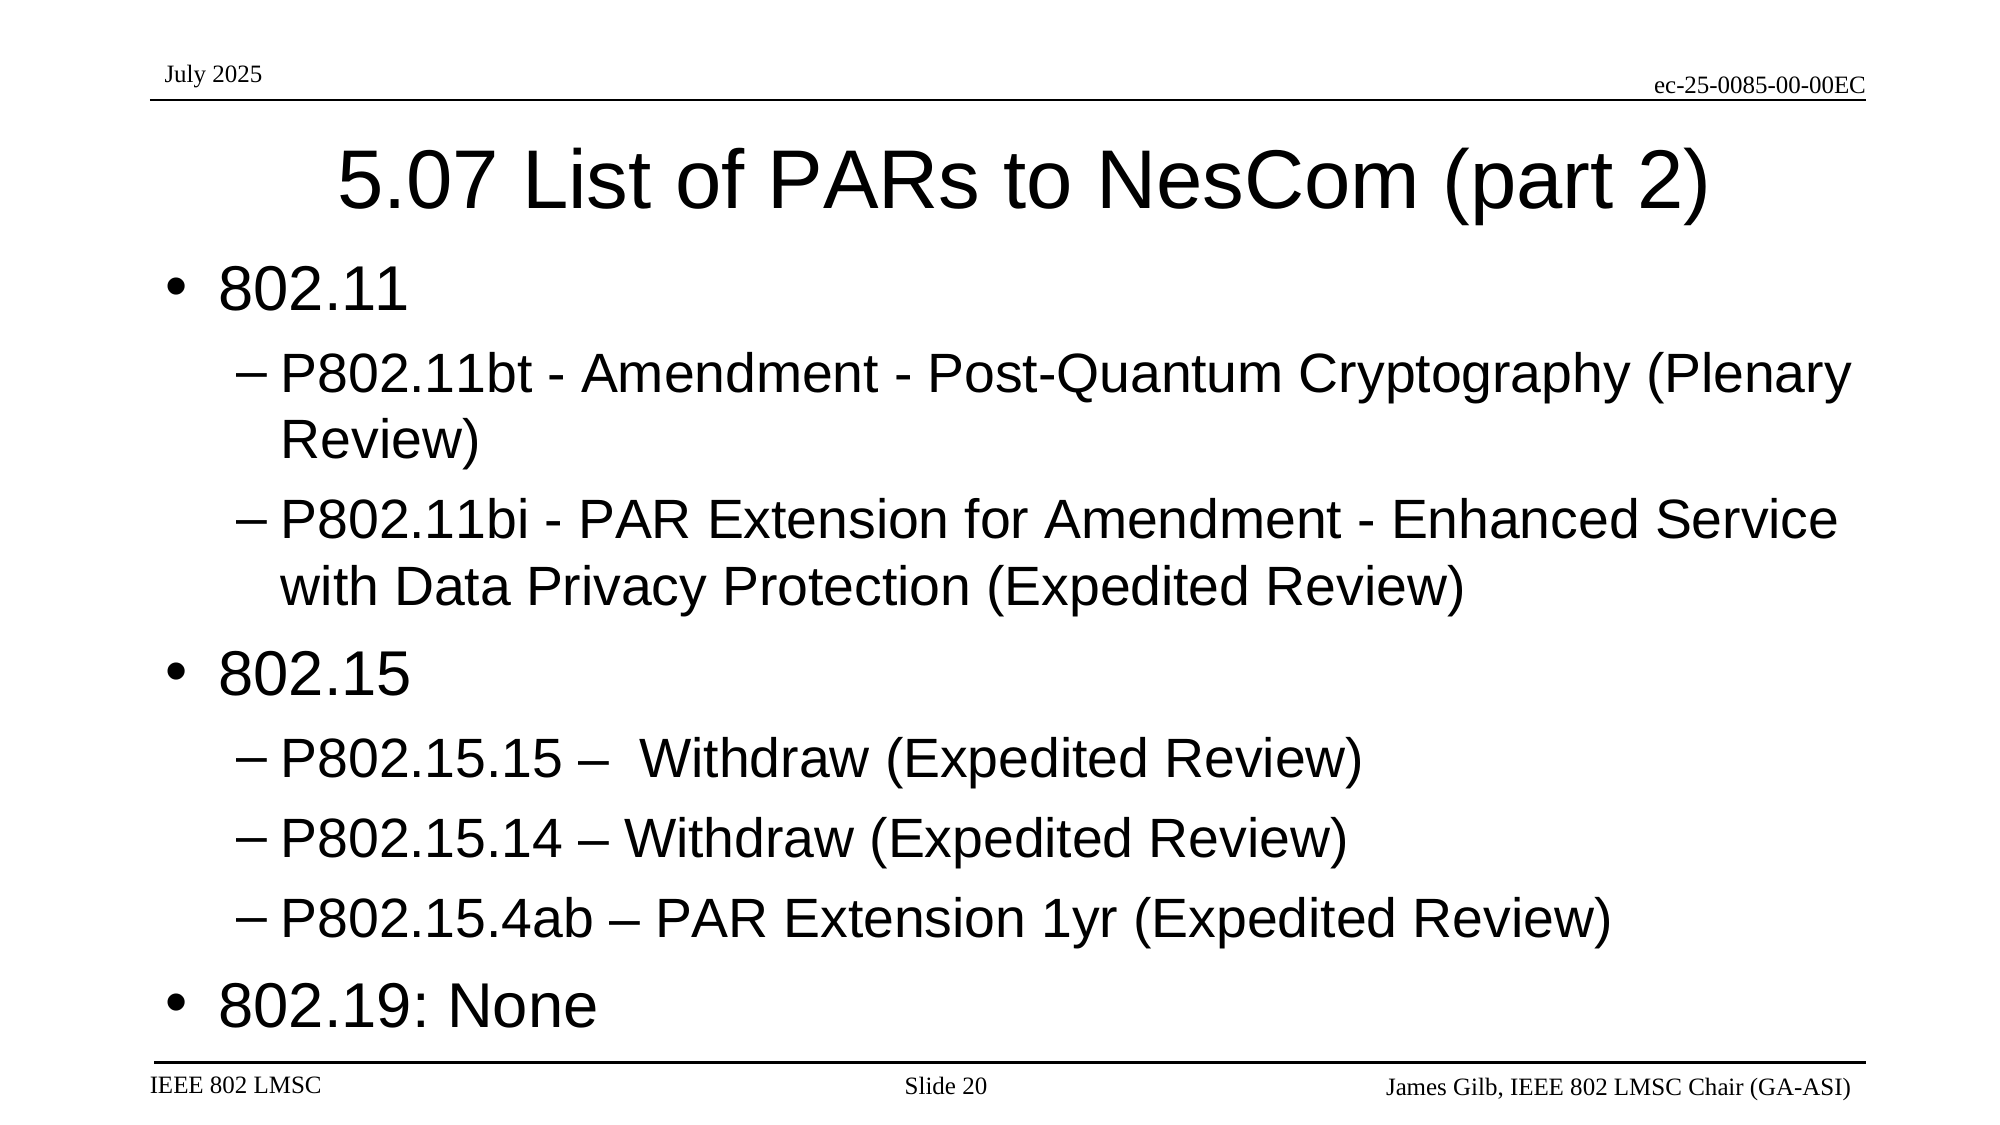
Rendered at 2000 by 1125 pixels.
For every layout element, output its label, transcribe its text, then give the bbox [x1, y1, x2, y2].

list 802.11 P802.11bt - Amendment - Post-Quantum Cryptography (Plenary Review) P802.11bi - PAR Extension for Amendment - Enhanced Service with Data Privacy Protection (Expedited Review) 802.15 P802.15.15 – Withdraw (Expedited Review) P802.15.14 – Withdraw (Expedited Review) P802.15.4ab – PAR Extension 1yr (Expedited Review) 802.19: None [149, 239, 1900, 1051]
title 5.07 List of PARs to NesCom (part 2) [150, 112, 1900, 238]
